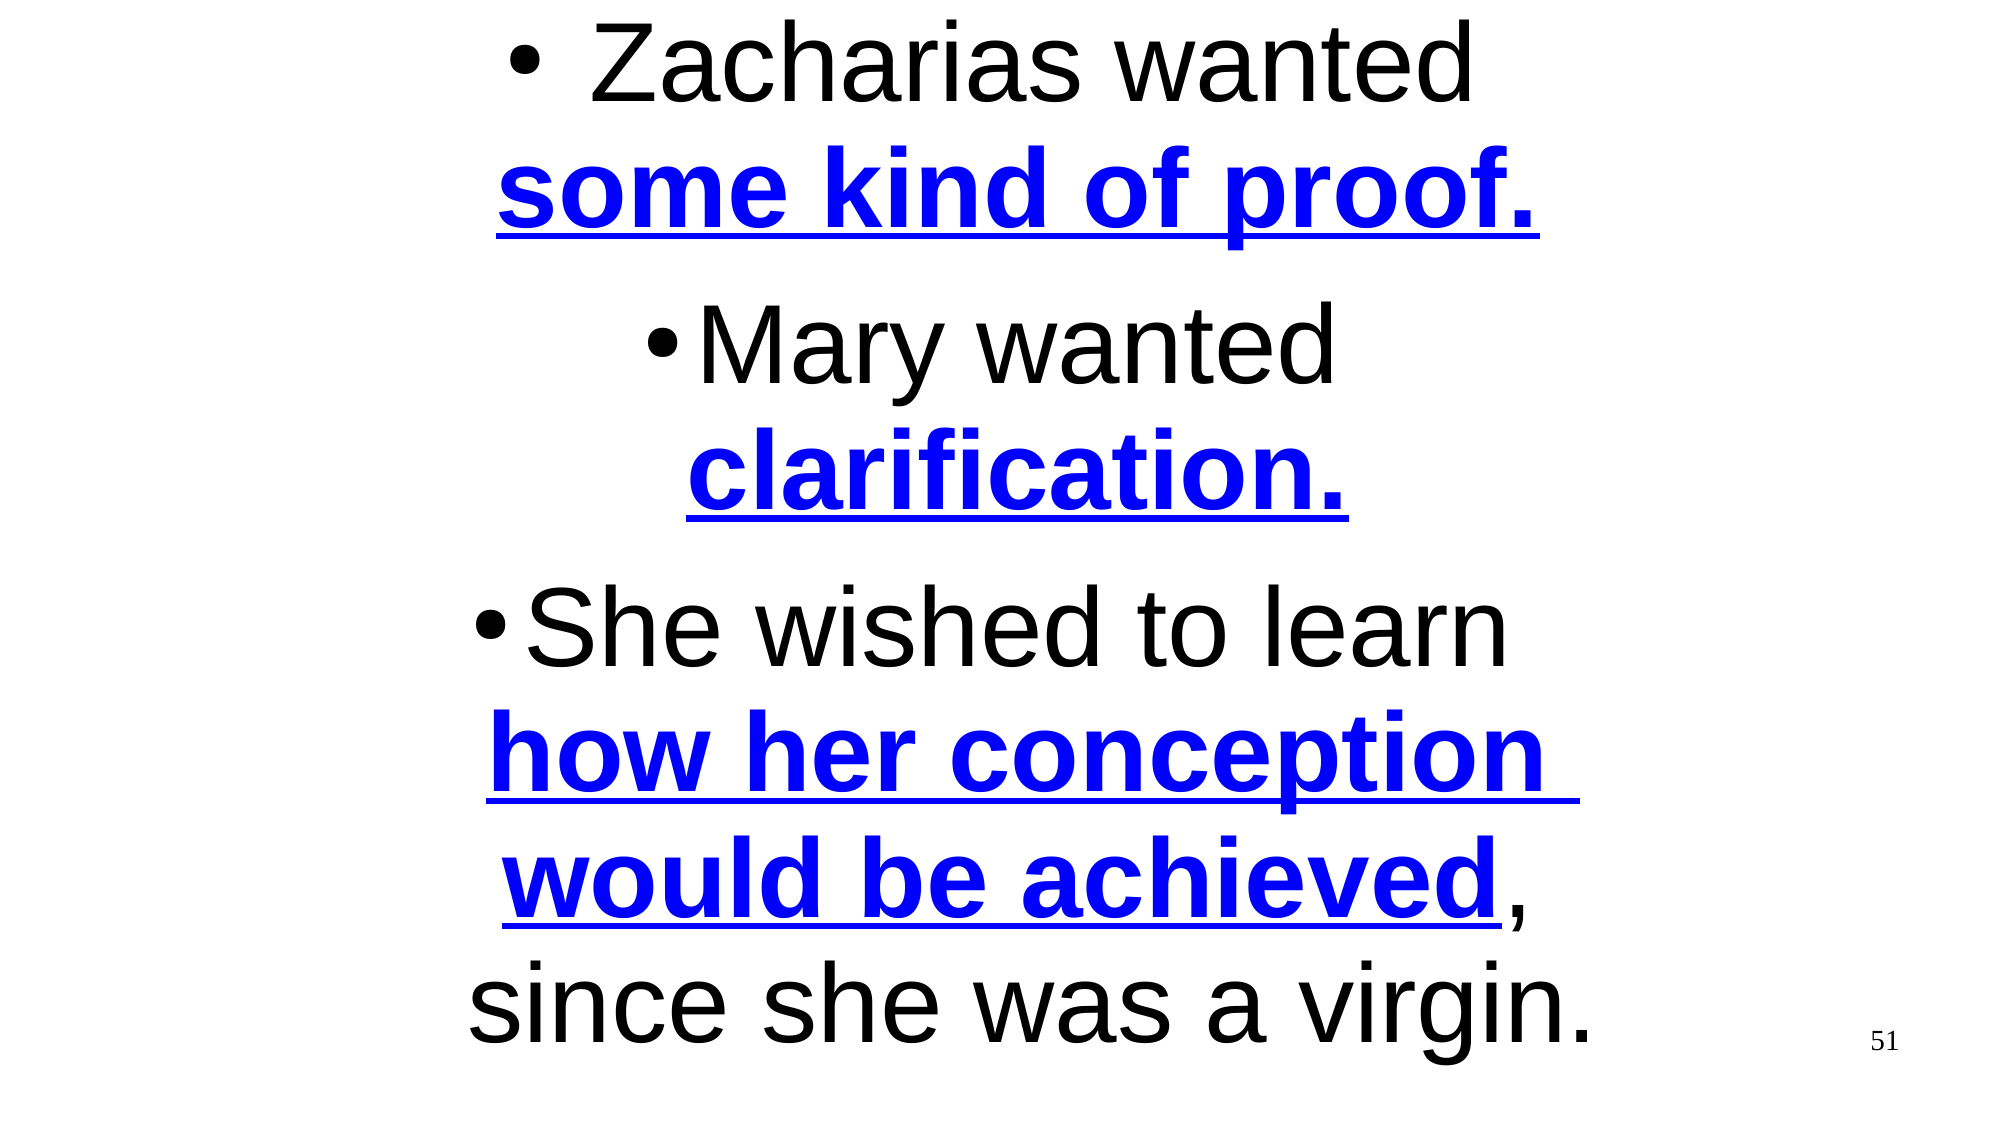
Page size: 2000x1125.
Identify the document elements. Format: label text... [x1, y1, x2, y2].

list Zacharias wanted some kind of proof. Mary wanted clarification. She wished to learn how her conception would be achieved, since she was a virgin. [0, 0, 1996, 1123]
